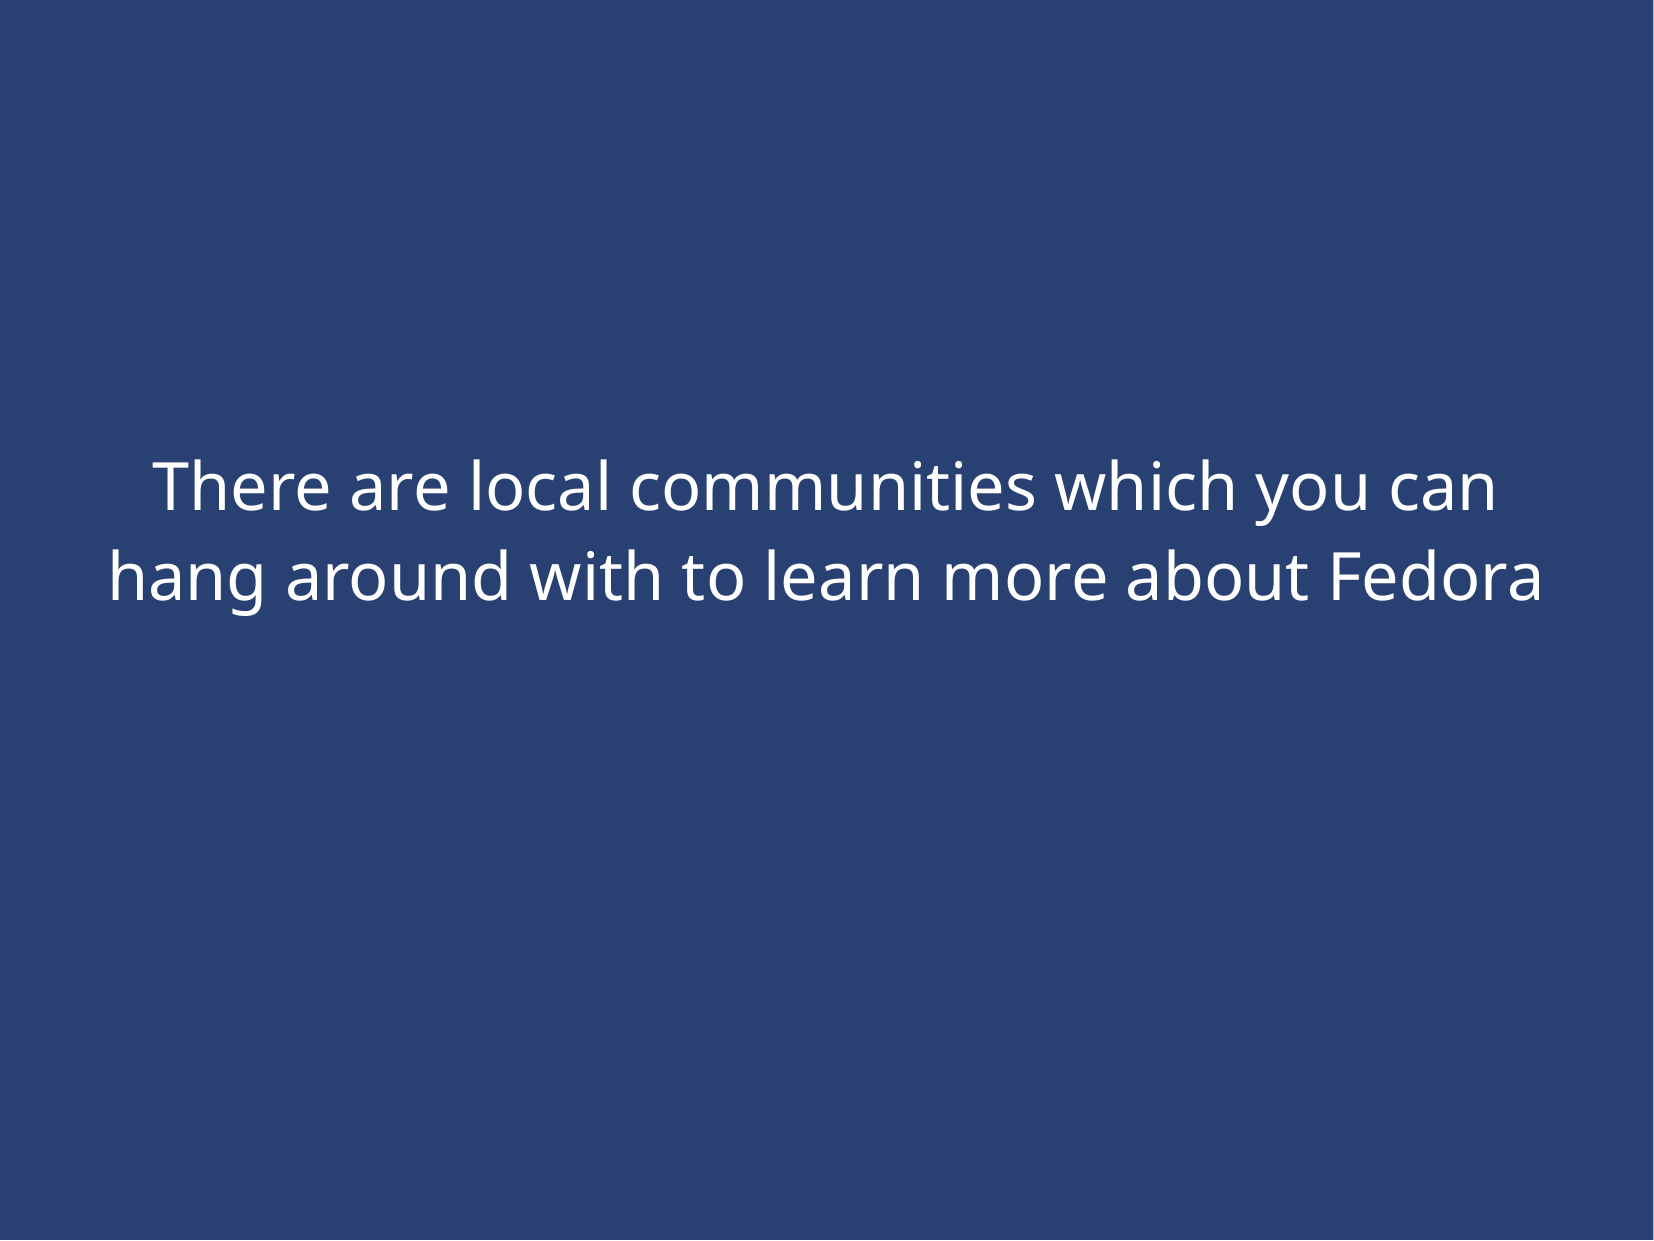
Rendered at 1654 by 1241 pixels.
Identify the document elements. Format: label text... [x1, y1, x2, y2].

subtitle There are local communities which you can hang around with to learn more about Fedora [82, 49, 1571, 1109]
